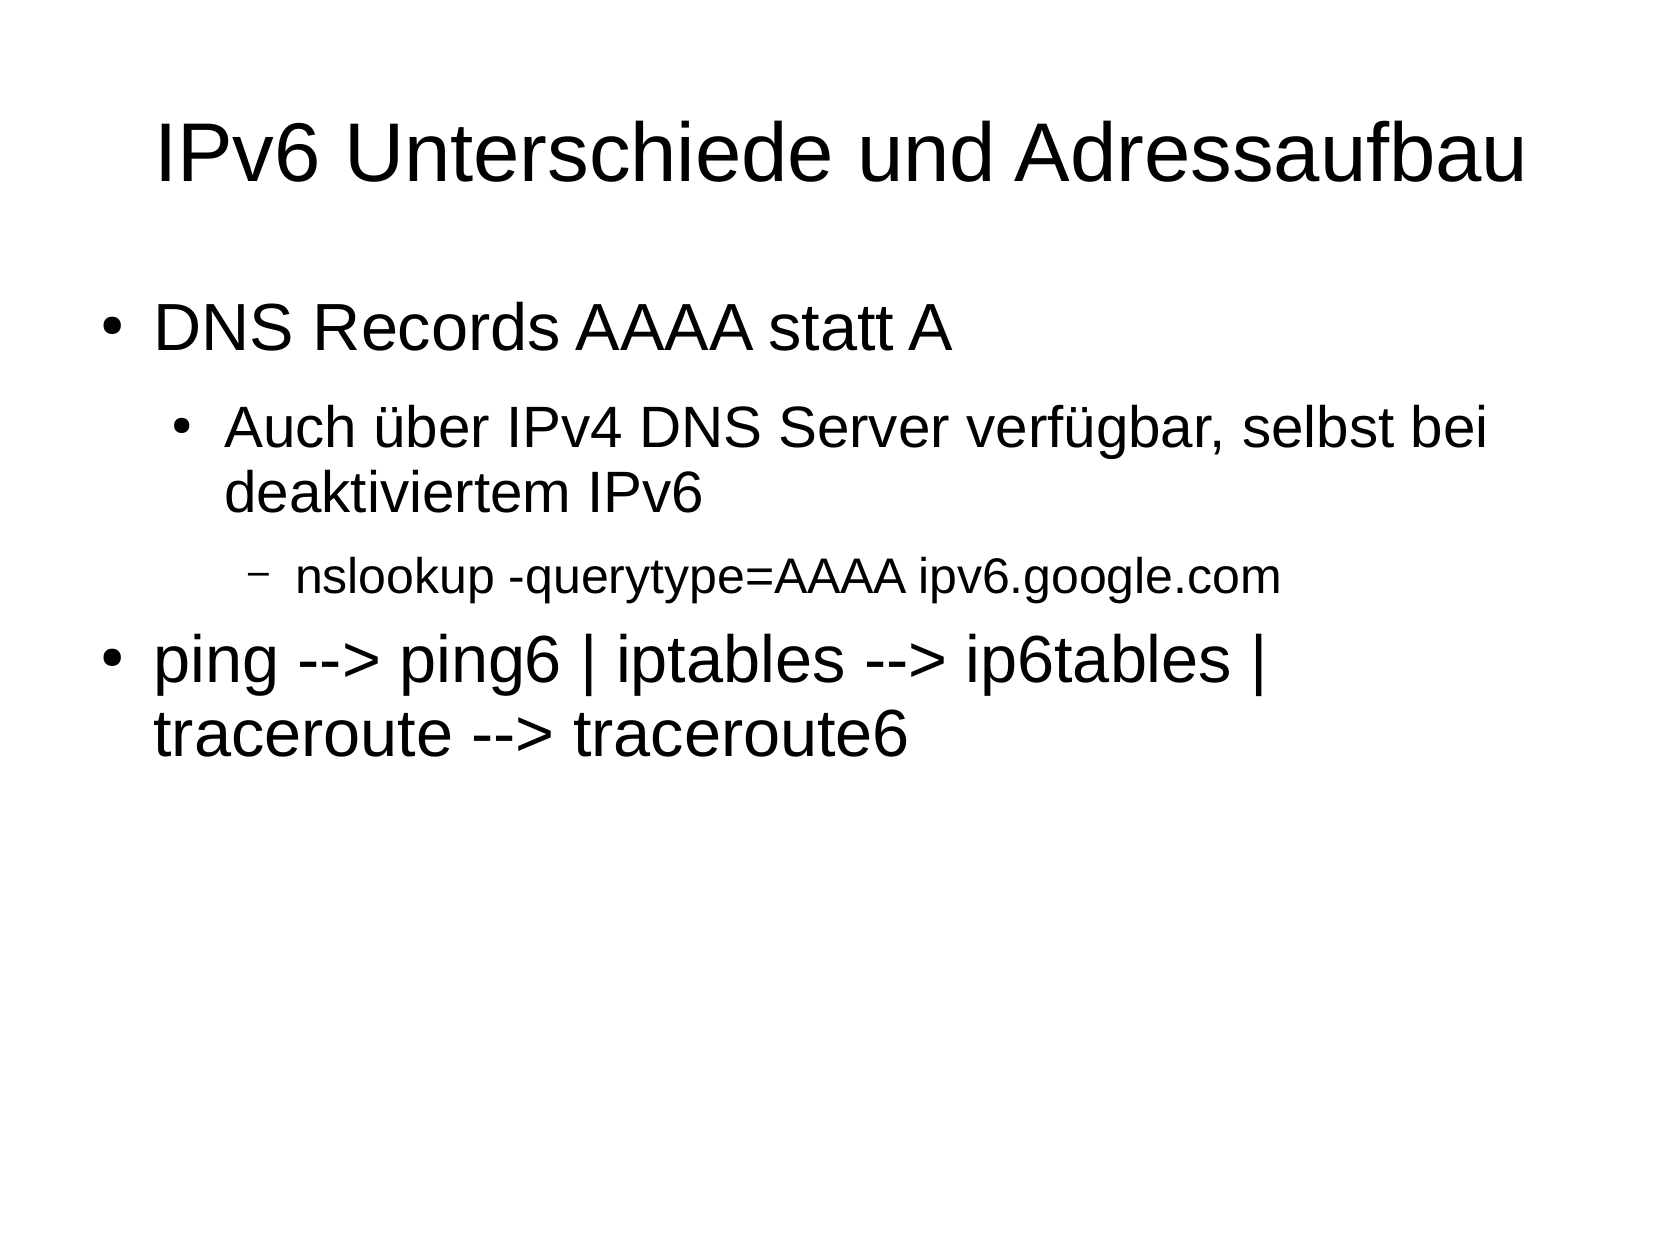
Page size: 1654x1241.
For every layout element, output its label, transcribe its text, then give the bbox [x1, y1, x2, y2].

list DNS Records AAAA statt A Auch über IPv4 DNS Server verfügbar, selbst bei deaktiviertem IPv6 nslookup -querytype=AAAA ipv6.google.com ping --> ping6 | iptables --> ip6tables | traceroute --> traceroute6 [82, 290, 1571, 1109]
title IPv6 Unterschiede und Adressaufbau [82, 49, 1571, 257]
